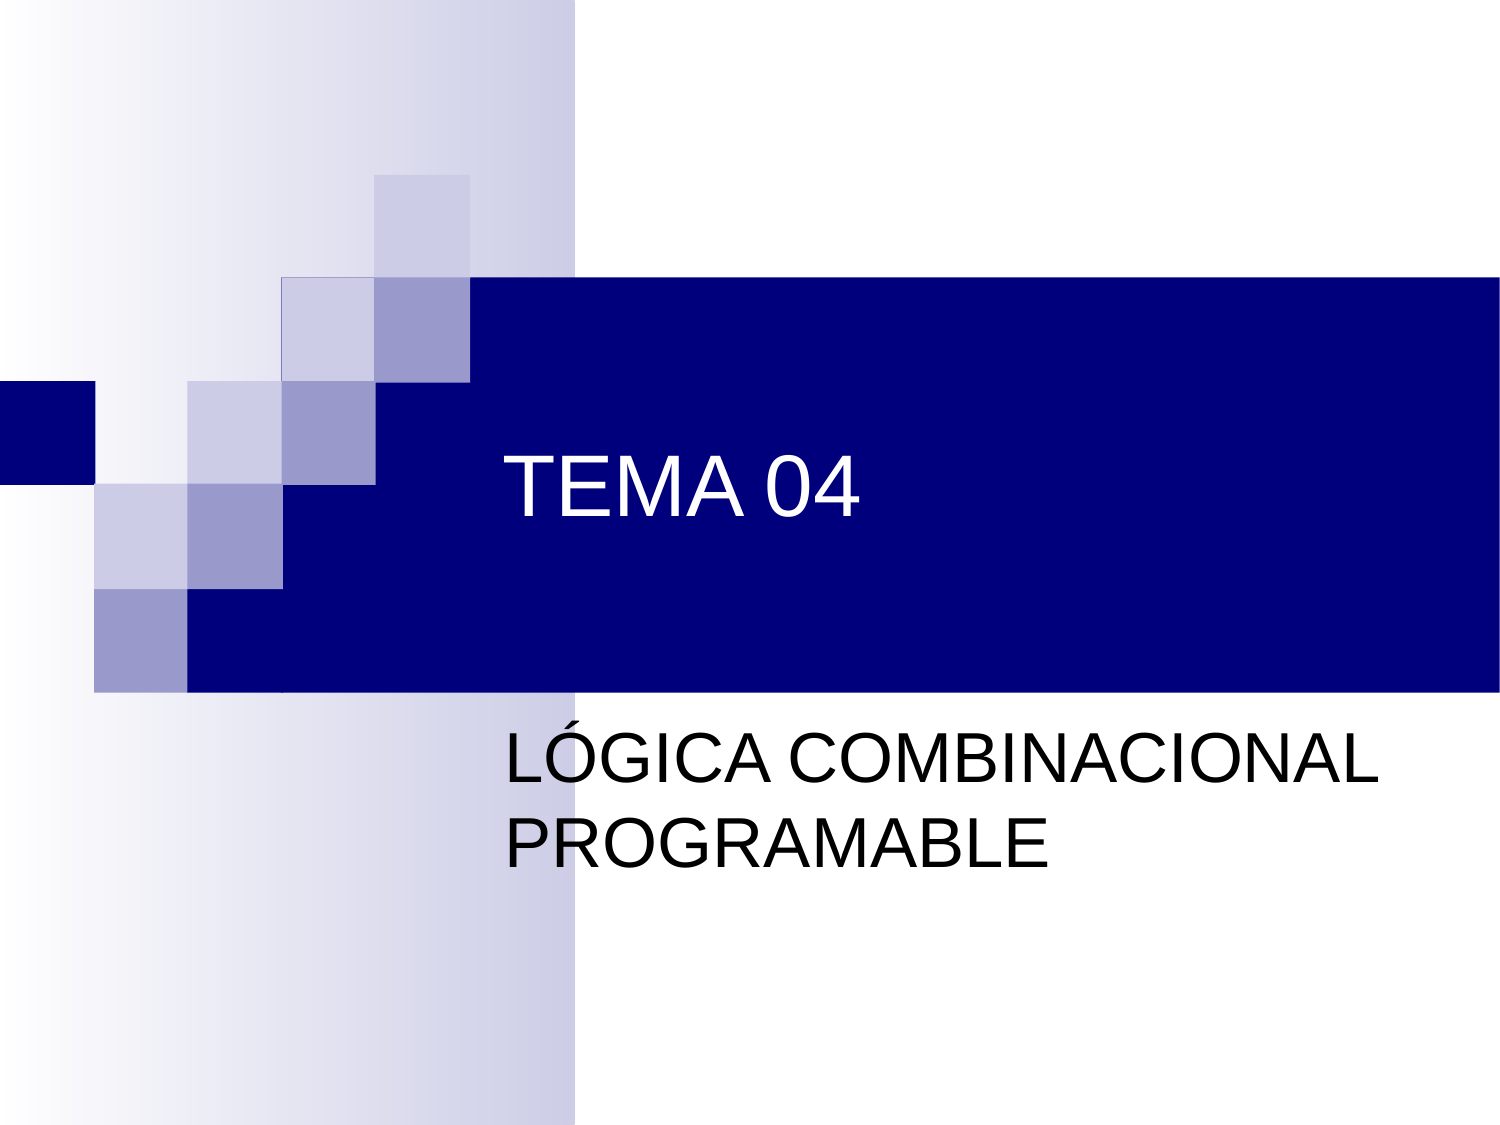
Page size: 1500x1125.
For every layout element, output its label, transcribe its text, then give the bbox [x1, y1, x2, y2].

text_box LÓGICA COMBINACIONAL PROGRAMABLE [490, 704, 1478, 992]
title TEMA 04 [487, 299, 1476, 663]
